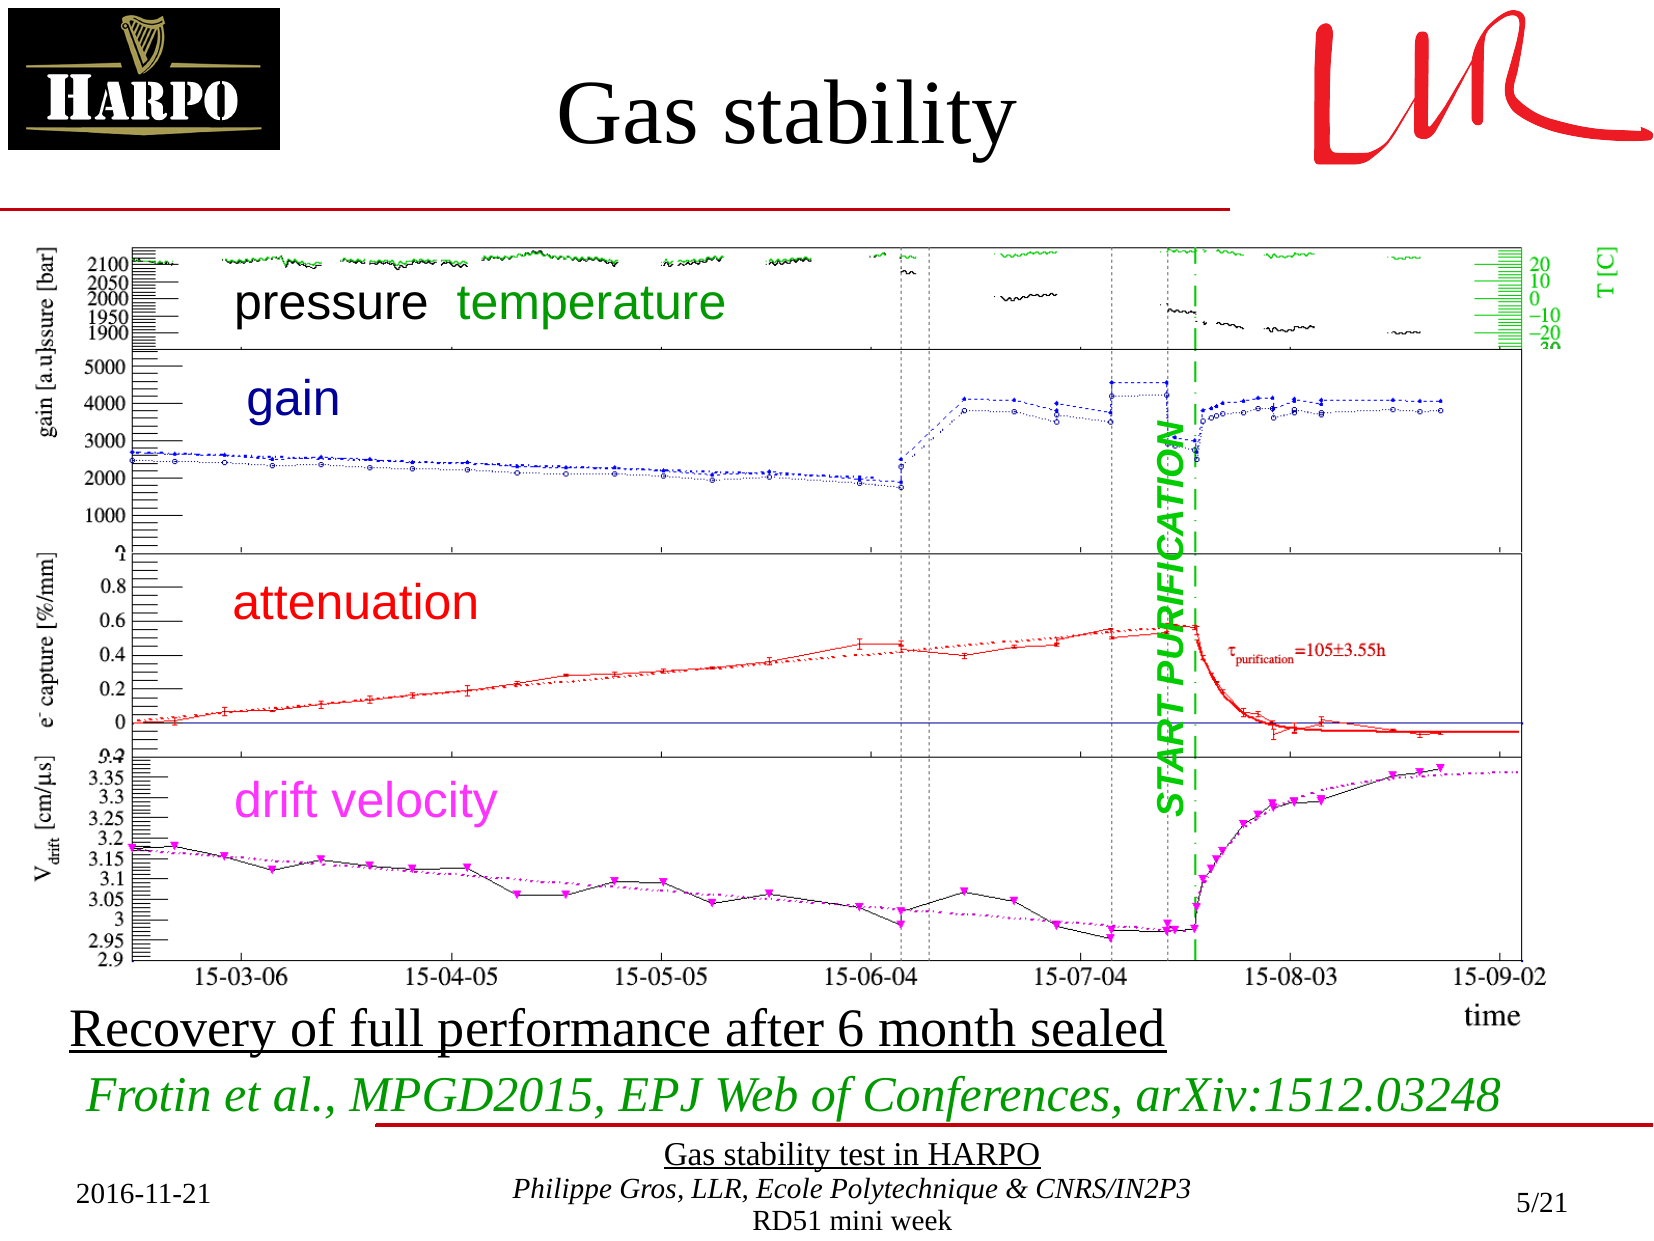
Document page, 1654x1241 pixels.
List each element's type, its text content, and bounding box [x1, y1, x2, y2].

picture [8, 8, 280, 150]
text_box drift velocity [219, 764, 514, 855]
title Gas stability [284, 14, 1290, 210]
text_box Frotin et al., MPGD2015, EPJ Web of Conferences, arXiv:1512.03248 [71, 1059, 1636, 1131]
text_box pressure temperature [219, 266, 843, 339]
picture [1314, 10, 1653, 165]
text_box attenuation [217, 566, 584, 638]
text_box Recovery of full performance after 6 month sealed [0, 990, 1243, 1066]
picture [0, 240, 1653, 1041]
text_box START PURIFICATION [1141, 407, 1199, 833]
text_box gain [231, 362, 356, 434]
